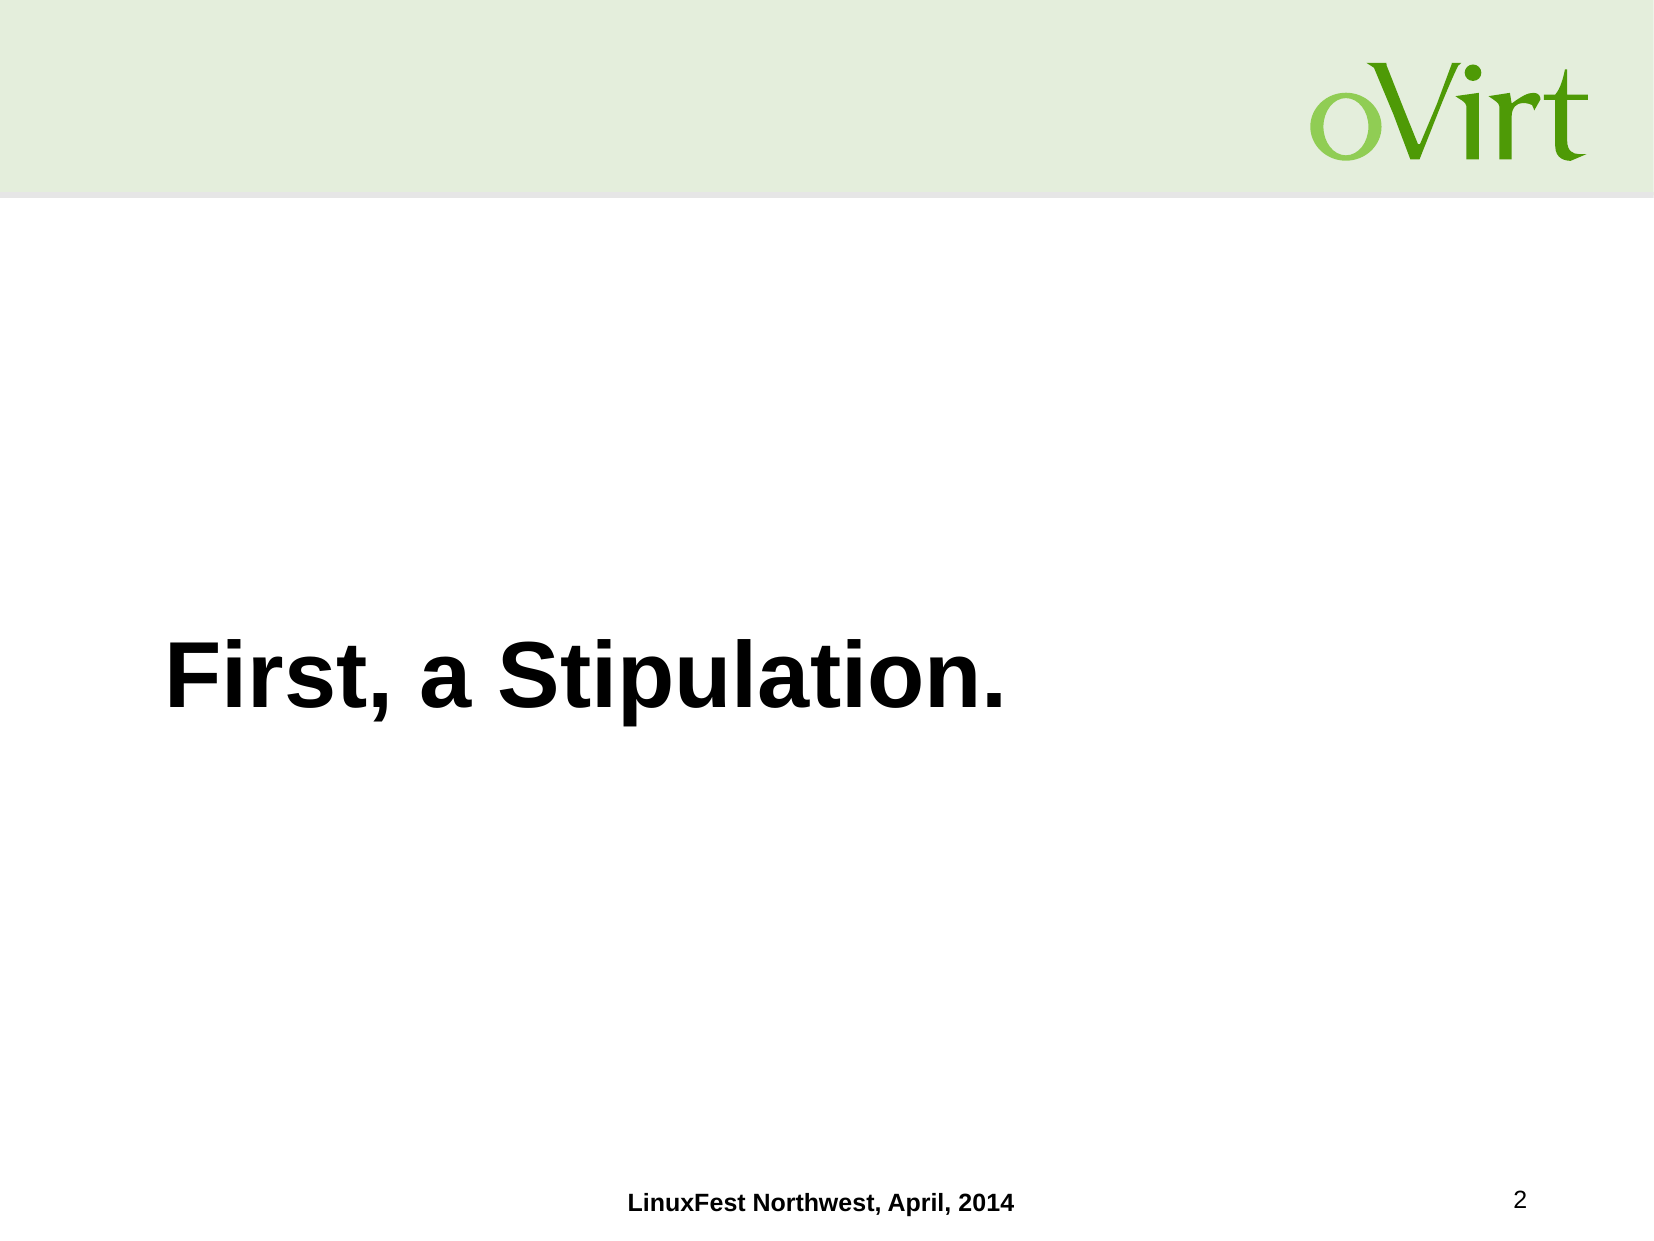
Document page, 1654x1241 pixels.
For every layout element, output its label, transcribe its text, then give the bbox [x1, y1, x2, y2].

text_box First, a Stipulation. [150, 615, 1366, 944]
